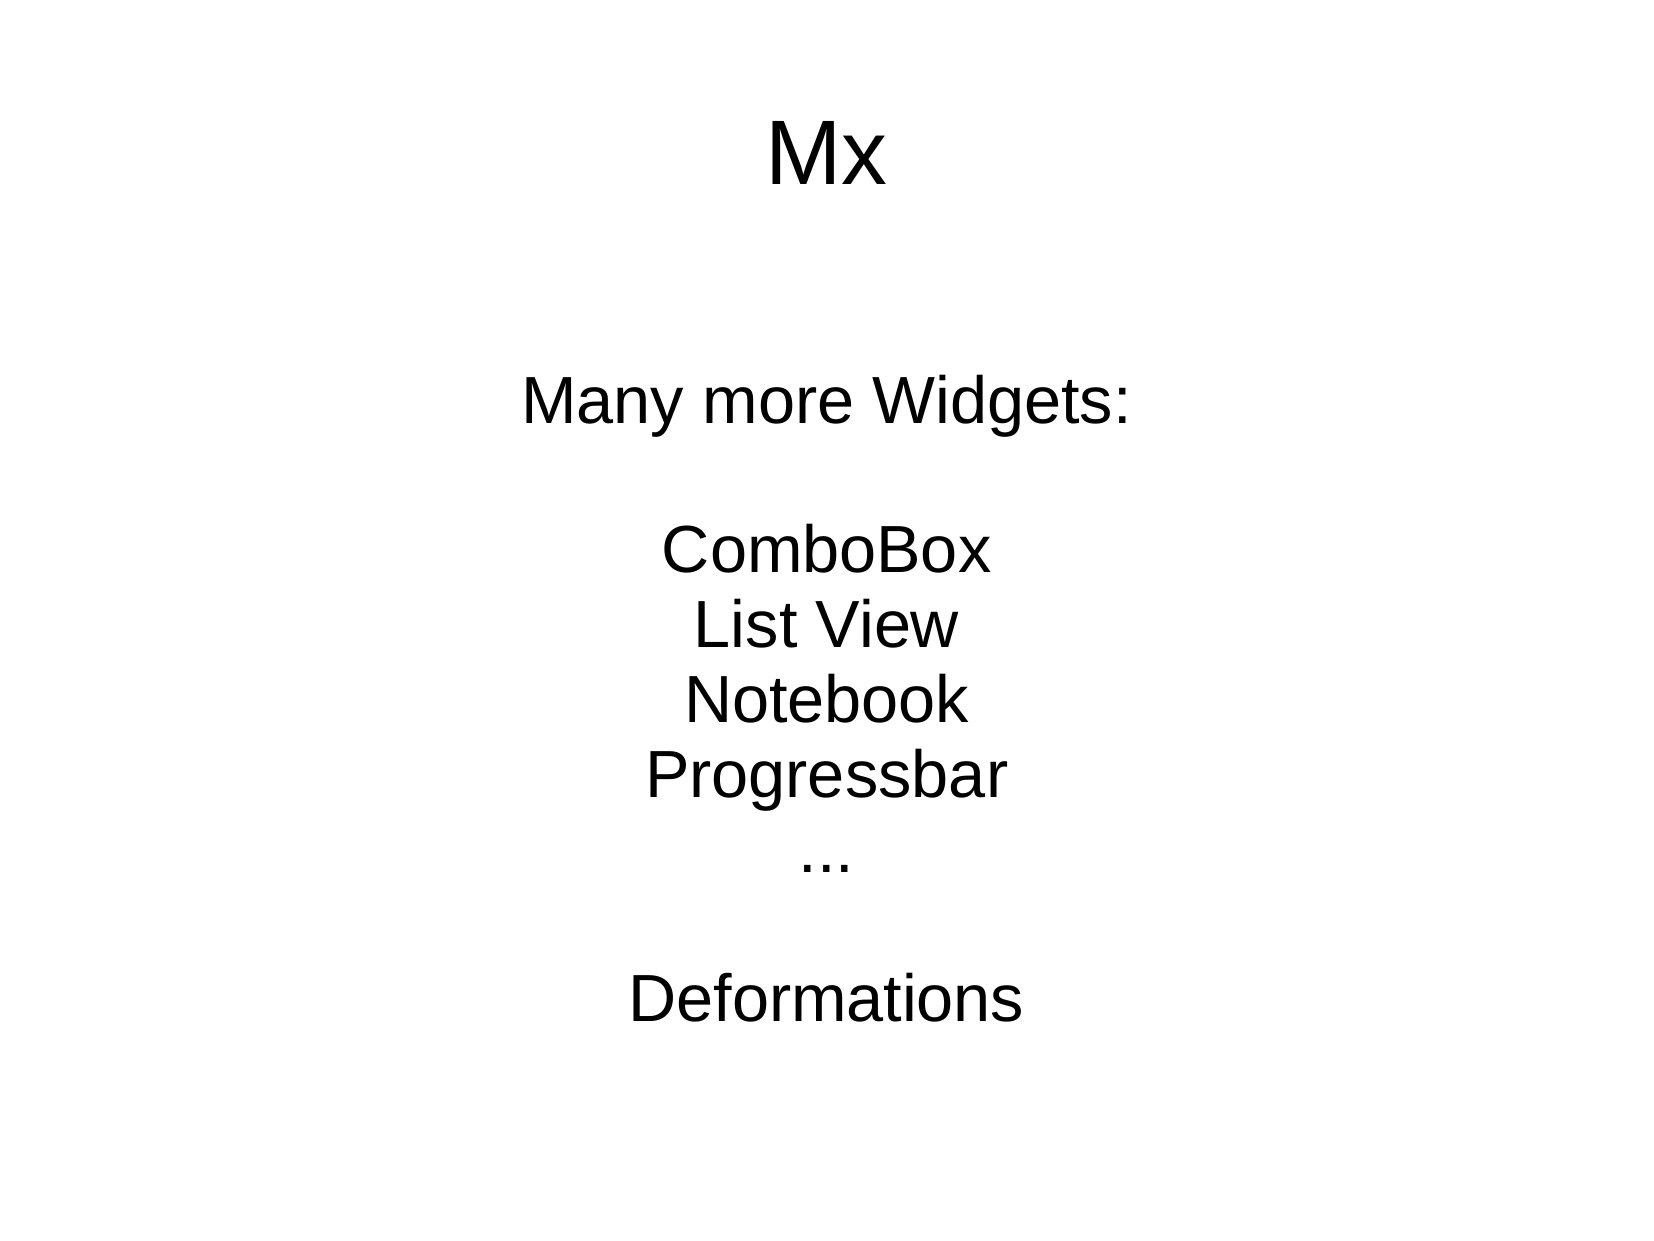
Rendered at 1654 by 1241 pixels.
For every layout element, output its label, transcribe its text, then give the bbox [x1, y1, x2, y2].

title Mx [82, 49, 1571, 257]
subtitle Many more Widgets: ComboBox List View Notebook Progressbar ... Deformations [82, 290, 1571, 1109]
